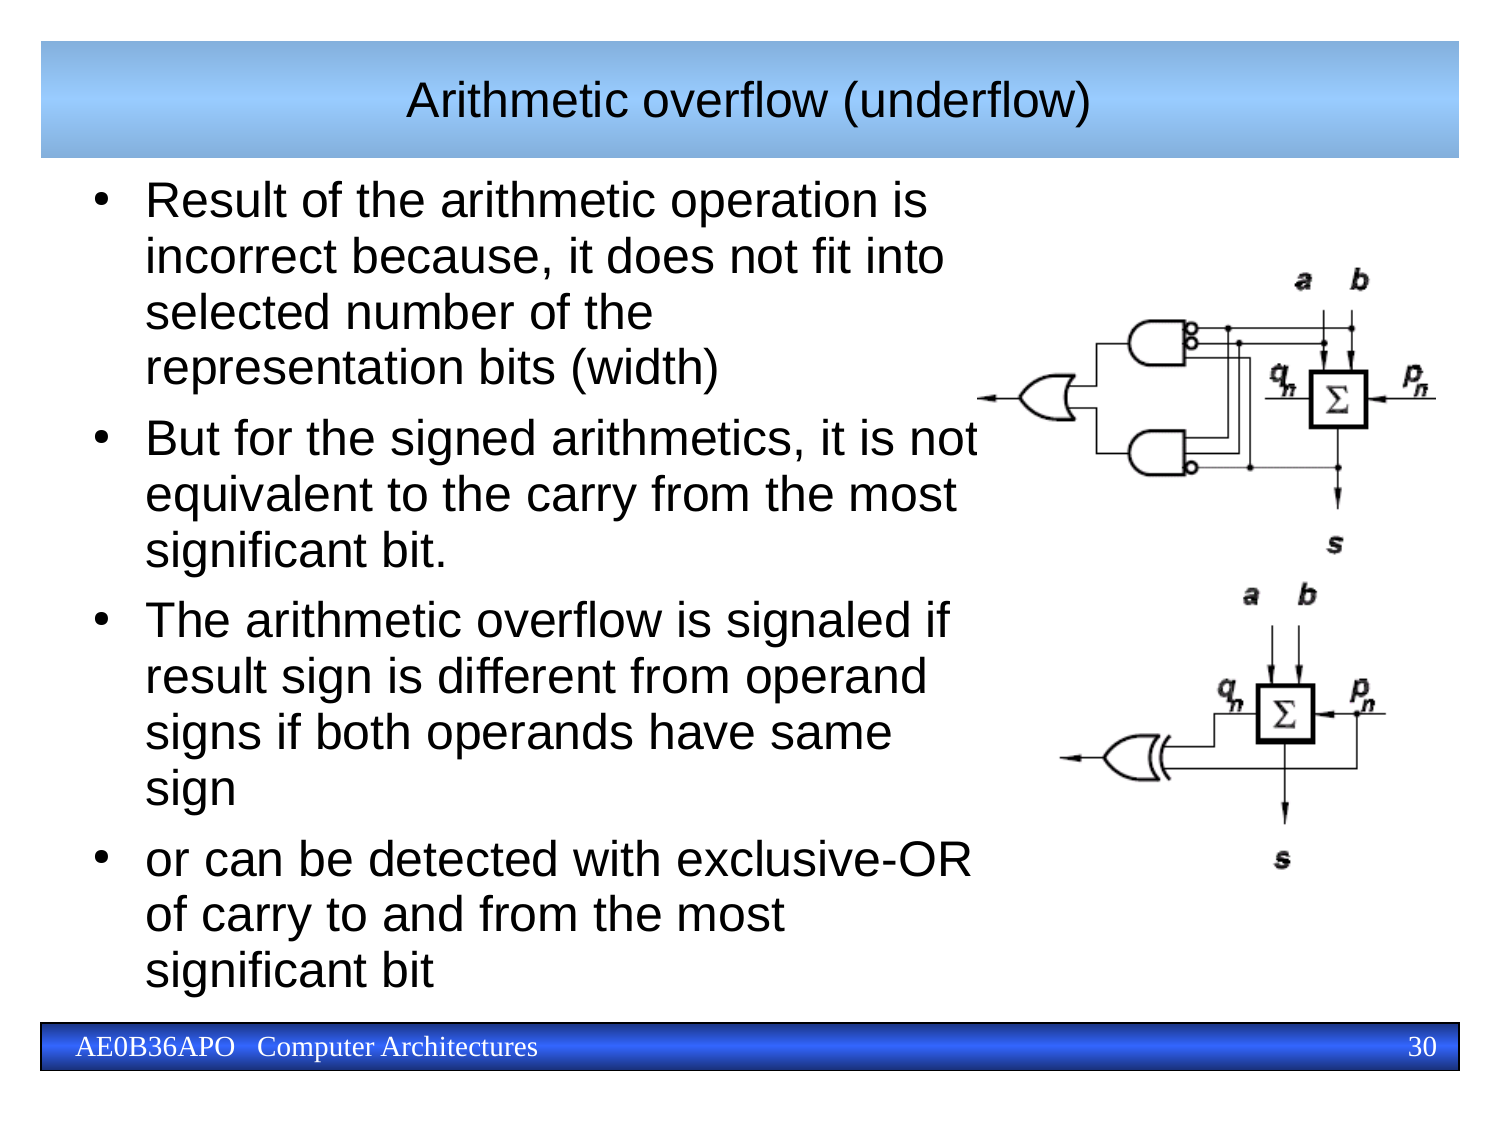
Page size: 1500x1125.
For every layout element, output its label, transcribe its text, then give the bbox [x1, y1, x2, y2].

picture [1057, 574, 1394, 873]
picture [977, 257, 1436, 569]
title Arithmetic overflow (underflow) [41, 41, 1459, 158]
list Result of the arithmetic operation is incorrect because, it does not fit into selected number of the representation bits (width) But for the signed arithmetics, it is not equivalent to the carry from the most significant bit. The arithmetic overflow is signaled if result sign is different from operand signs if both operands have same sign or can be detected with exclusive-OR of carry to and from the most significant bit [75, 172, 988, 1013]
